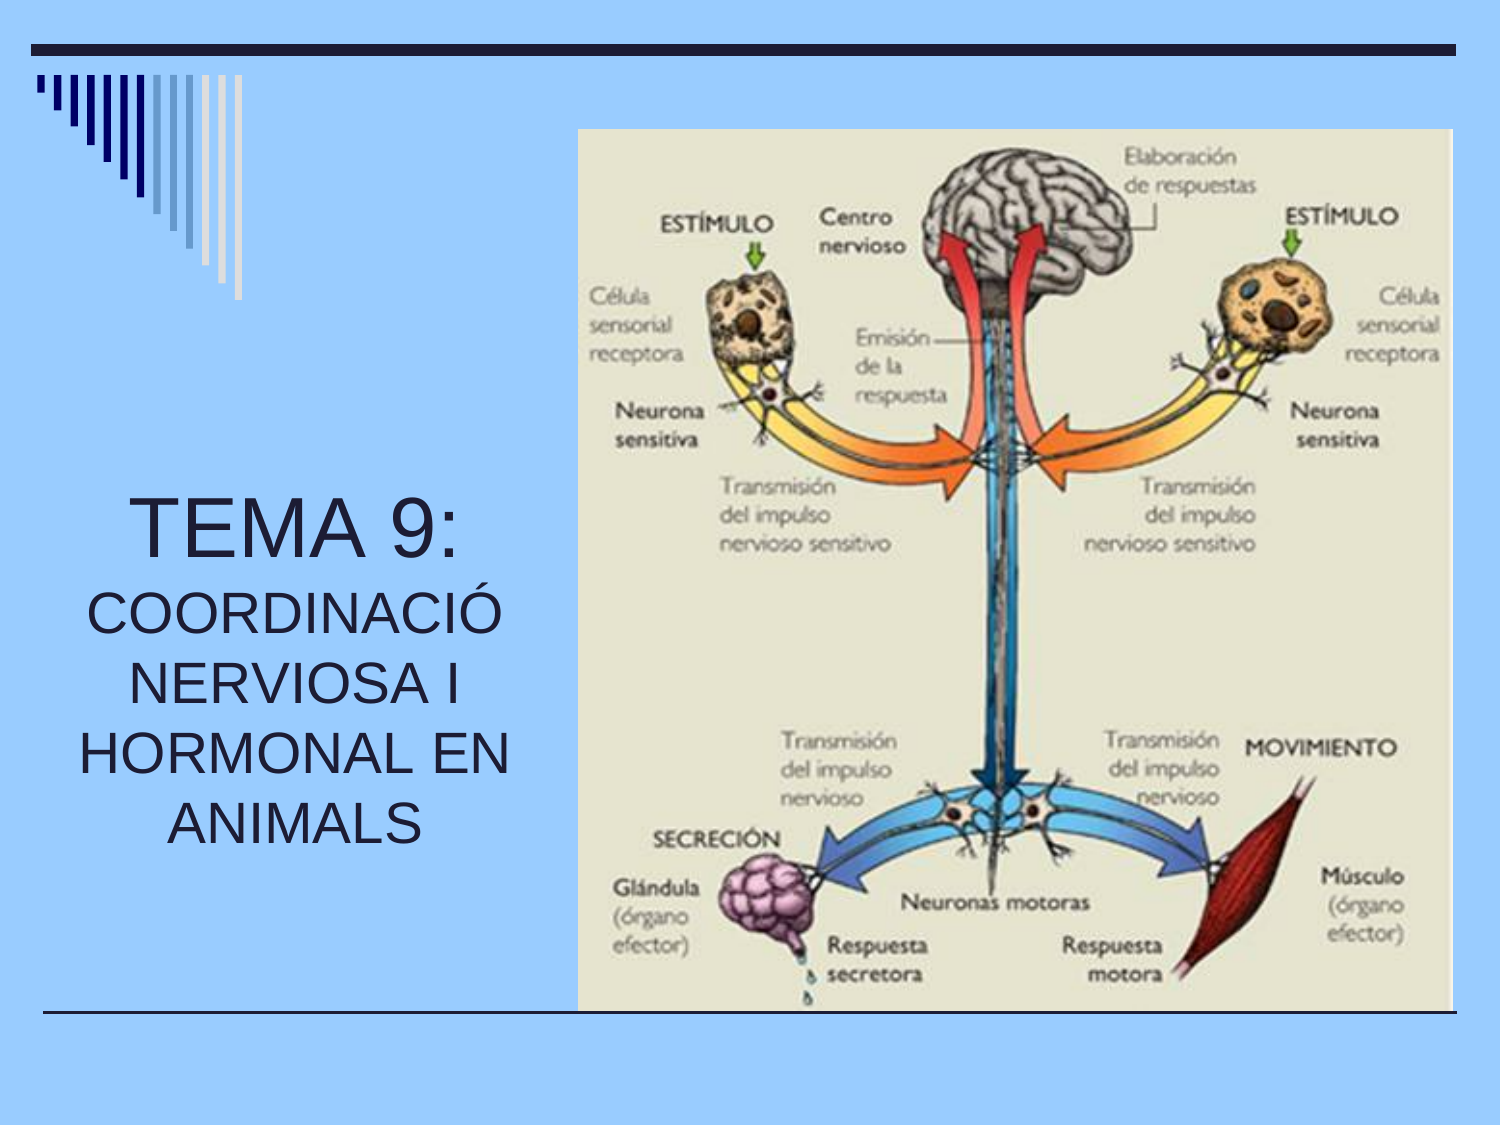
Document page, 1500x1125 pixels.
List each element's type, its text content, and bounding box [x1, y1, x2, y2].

title TEMA 9: COORDINACIÓ NERVIOSA I HORMONAL EN ANIMALS [23, 354, 567, 863]
text_box [387, 992, 1488, 1105]
picture [578, 129, 1453, 1011]
